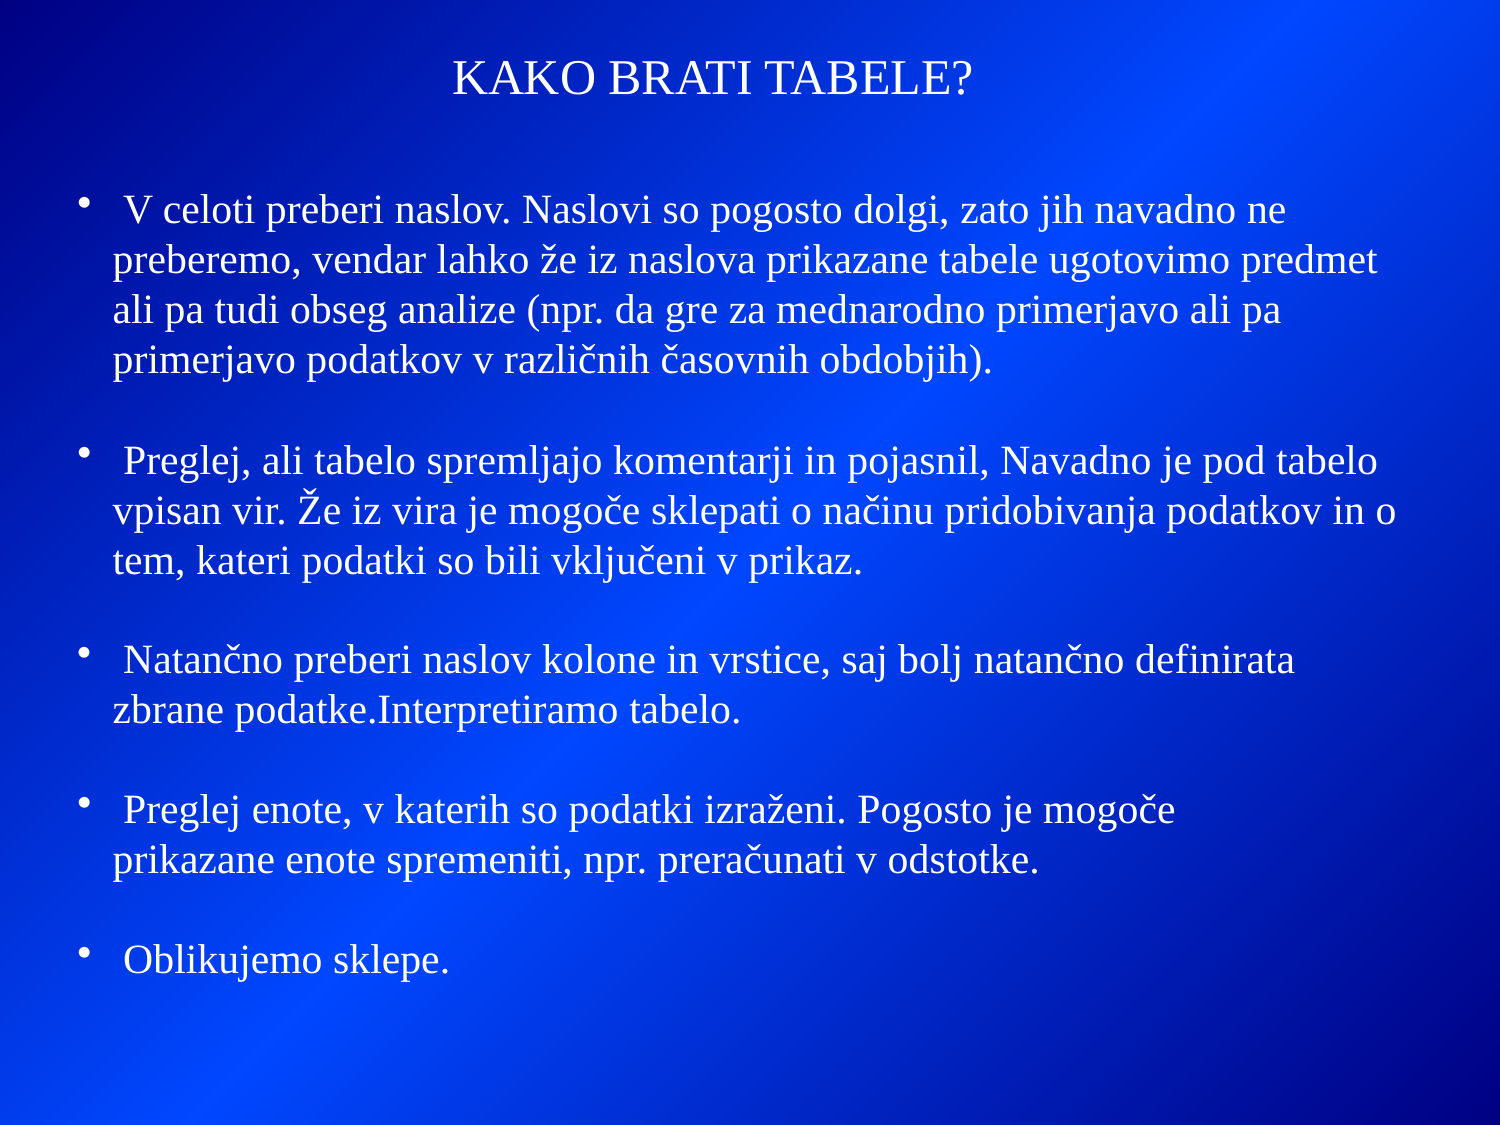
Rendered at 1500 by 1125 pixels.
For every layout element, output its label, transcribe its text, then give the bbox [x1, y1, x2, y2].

text_box V celoti preberi naslov. Naslovi so pogosto dolgi, zato jih navadno ne preberemo, vendar lahko že iz naslova prikazane tabele ugotovimo predmet ali pa tudi obseg analize (npr. da gre za mednarodno primerjavo ali pa primerjavo podatkov v različnih časovnih obdobjih). [62, 174, 1438, 390]
text_box Natančno preberi naslov kolone in vrstice, saj bolj natančno definirata zbrane podatke.Interpretiramo tabelo. [62, 624, 1425, 740]
text_box Preglej, ali tabelo spremljajo komentarji in pojasnil, Navadno je pod tabelo vpisan vir. Že iz vira je mogoče sklepati o načinu pridobivanja podatkov in o tem, kateri podatki so bili vključeni v prikaz. [62, 425, 1438, 590]
text_box KAKO BRATI TABELE? [37, 37, 1450, 113]
text_box Oblikujemo sklepe. [62, 924, 1375, 990]
text_box Preglej enote, v katerih so podatki izraženi. Pogosto je mogoče prikazane enote spremeniti, npr. preračunati v odstotke. [62, 774, 1363, 890]
